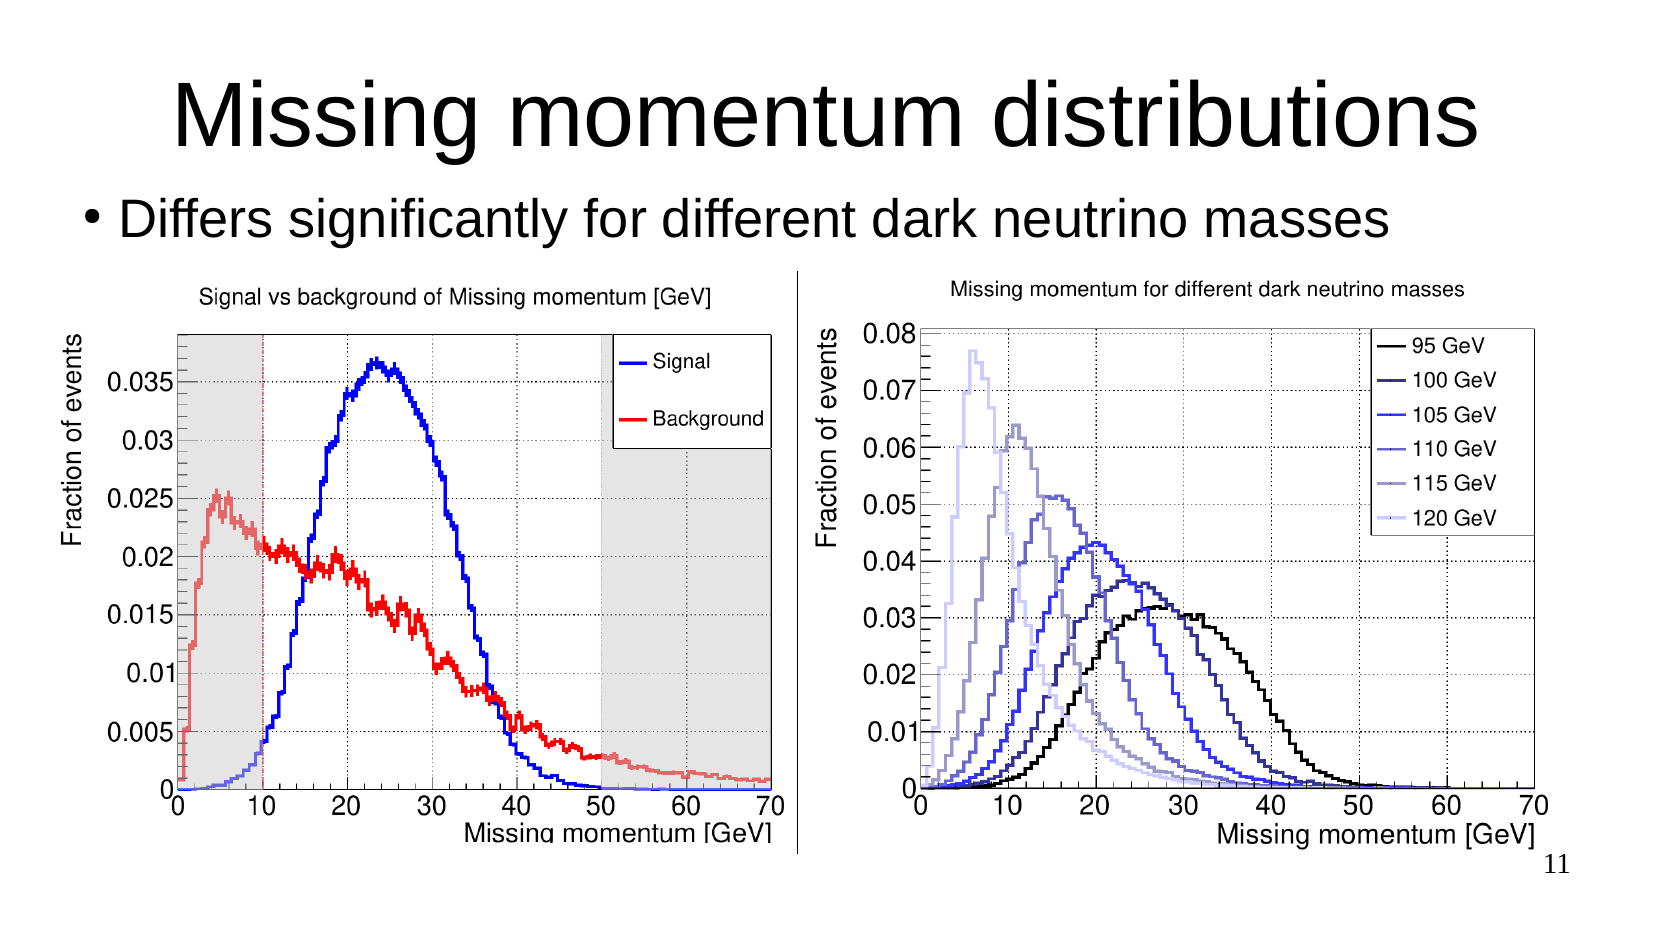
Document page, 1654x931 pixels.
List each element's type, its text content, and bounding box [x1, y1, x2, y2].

subtitle Differs significantly for different dark neutrino masses [82, 188, 1571, 278]
title Missing momentum distributions [82, 37, 1571, 188]
picture [59, 271, 1615, 854]
